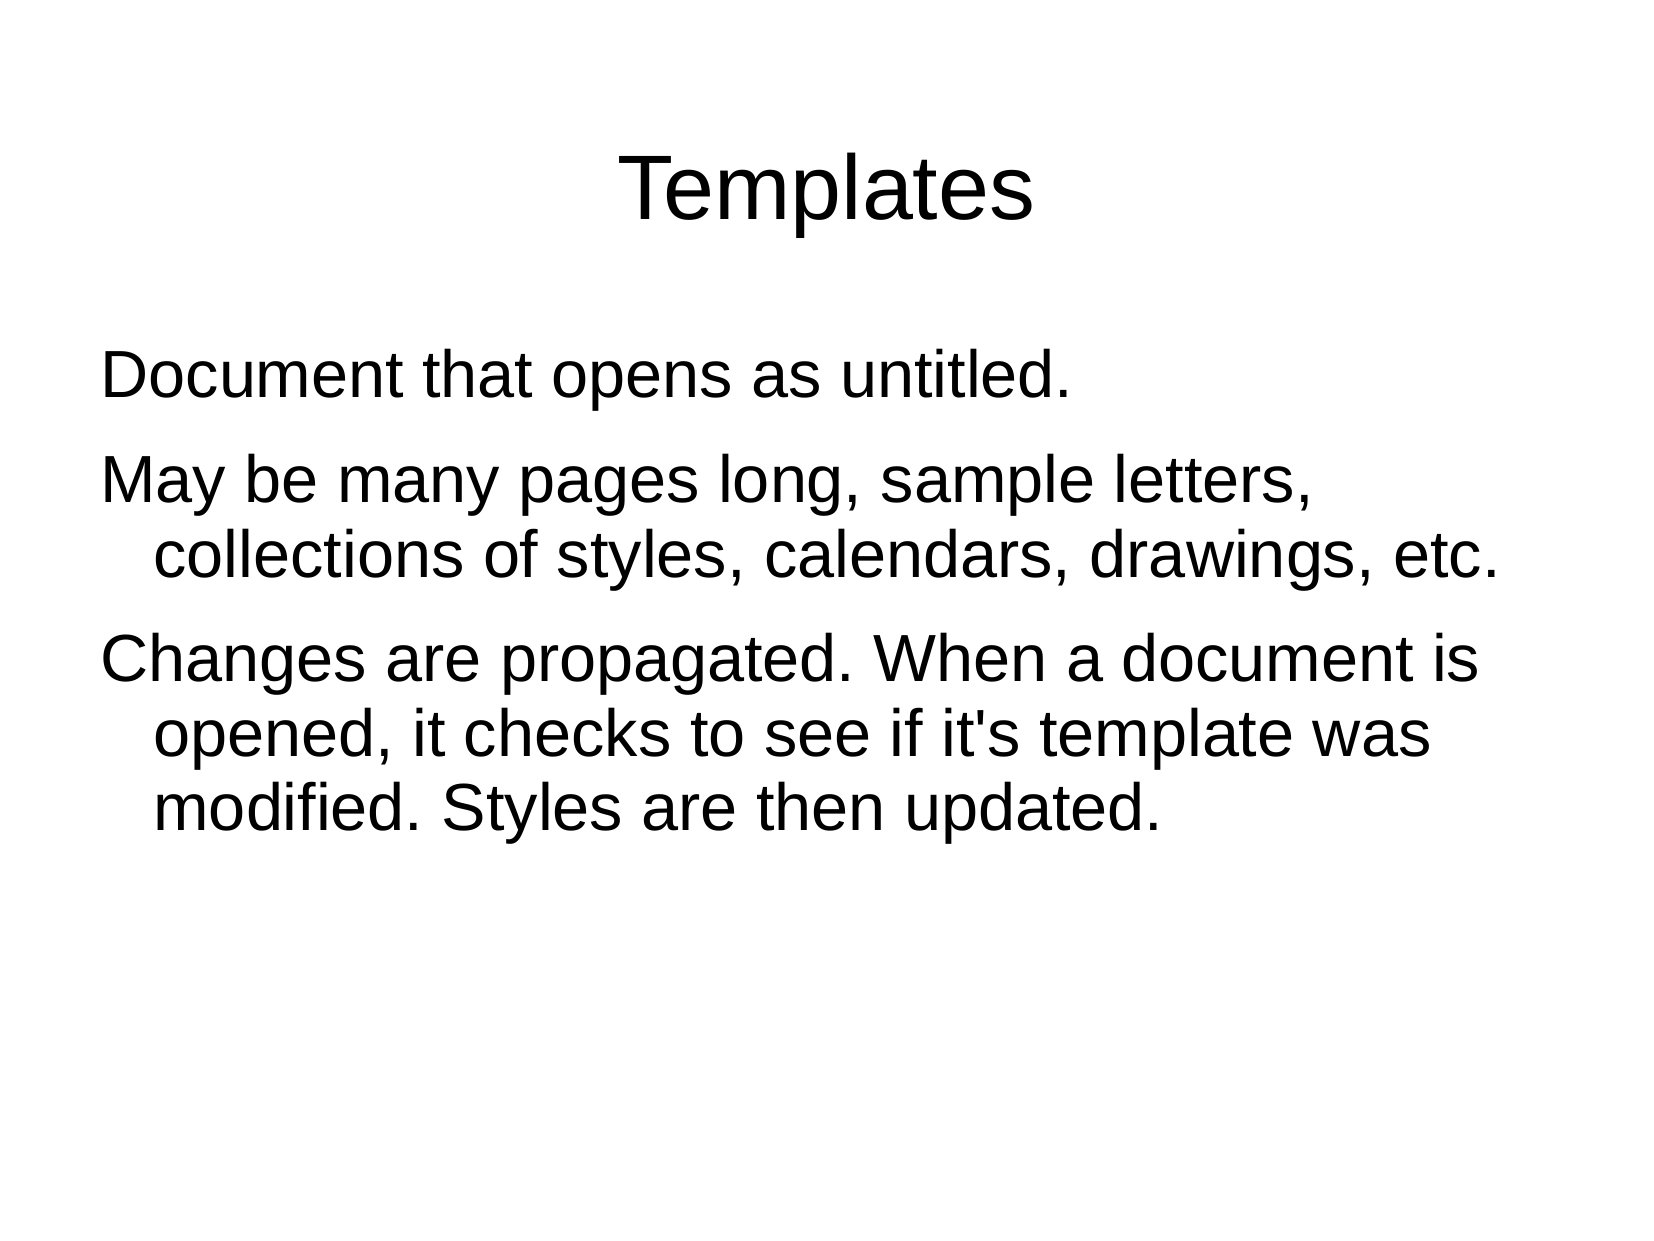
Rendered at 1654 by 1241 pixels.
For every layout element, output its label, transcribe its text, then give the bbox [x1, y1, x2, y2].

list Document that opens as untitled. May be many pages long, sample letters, collections of styles, calendars, drawings, etc. Changes are propagated. When a document is opened, it checks to see if it's template was modified. Styles are then updated. [82, 337, 1571, 1094]
title Templates [82, 75, 1571, 301]
